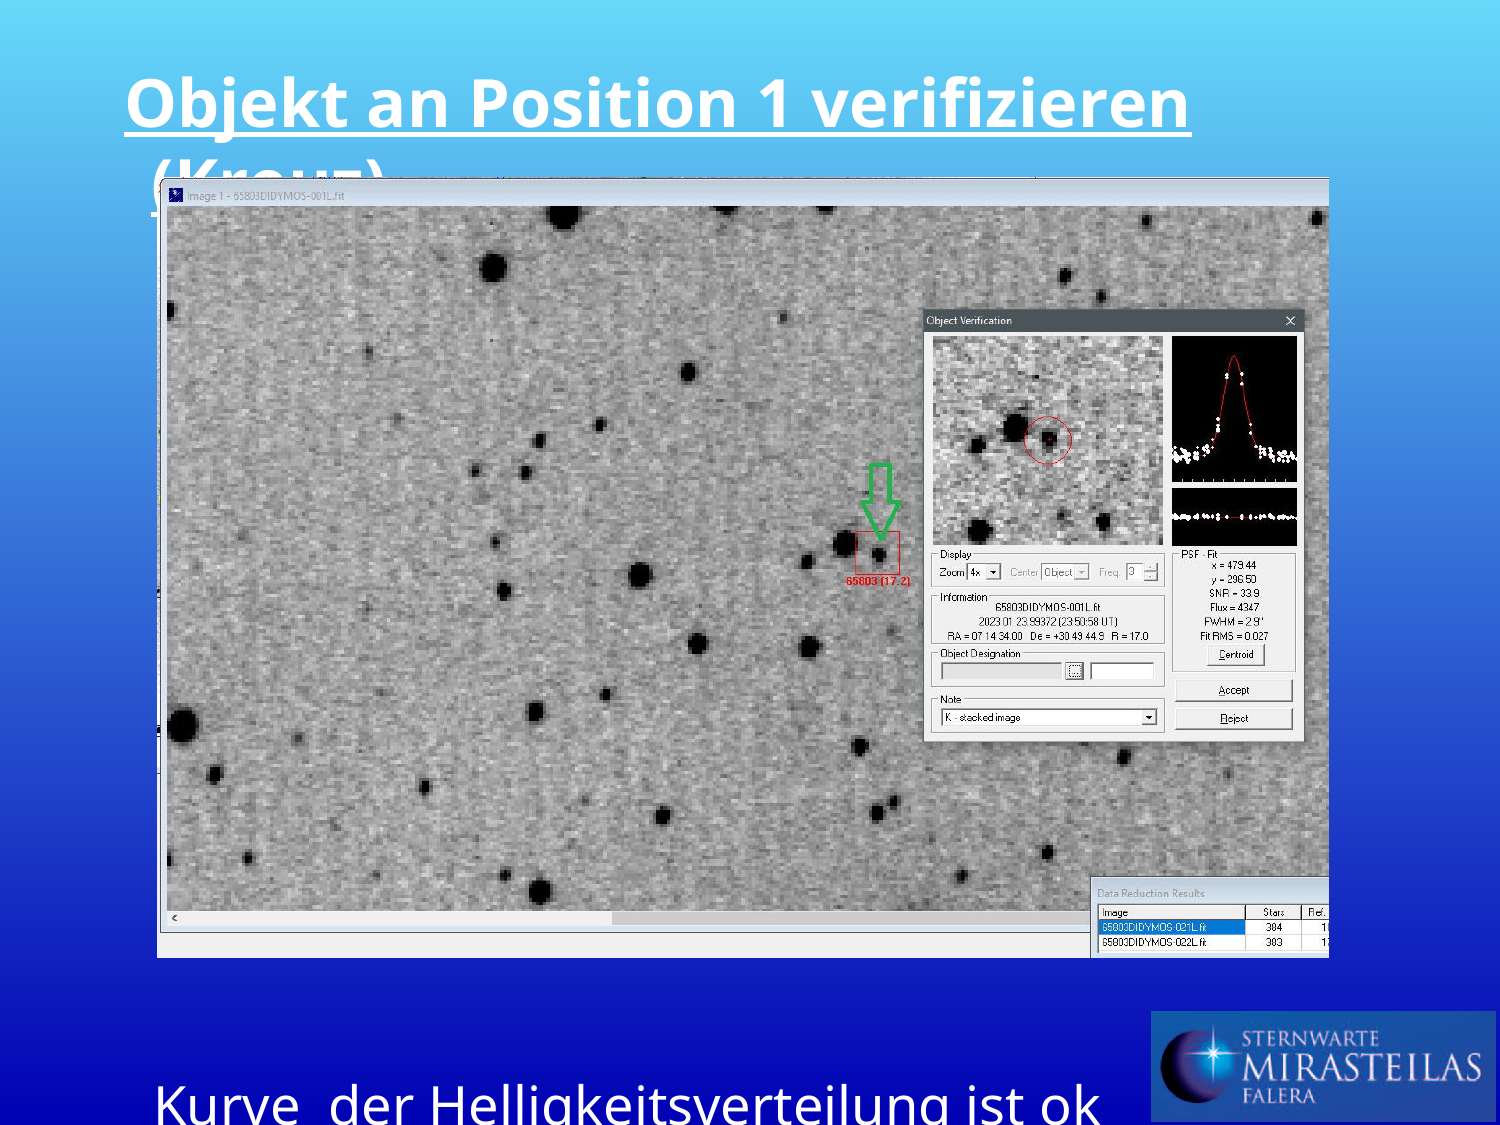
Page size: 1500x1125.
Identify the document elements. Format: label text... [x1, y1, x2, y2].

picture [157, 177, 1329, 959]
text_box Objekt an Position 1 verifizieren (Kreuz) Kurve der Helligkeitsverteilung ist ok [94, 53, 1430, 680]
picture [1151, 1011, 1496, 1122]
